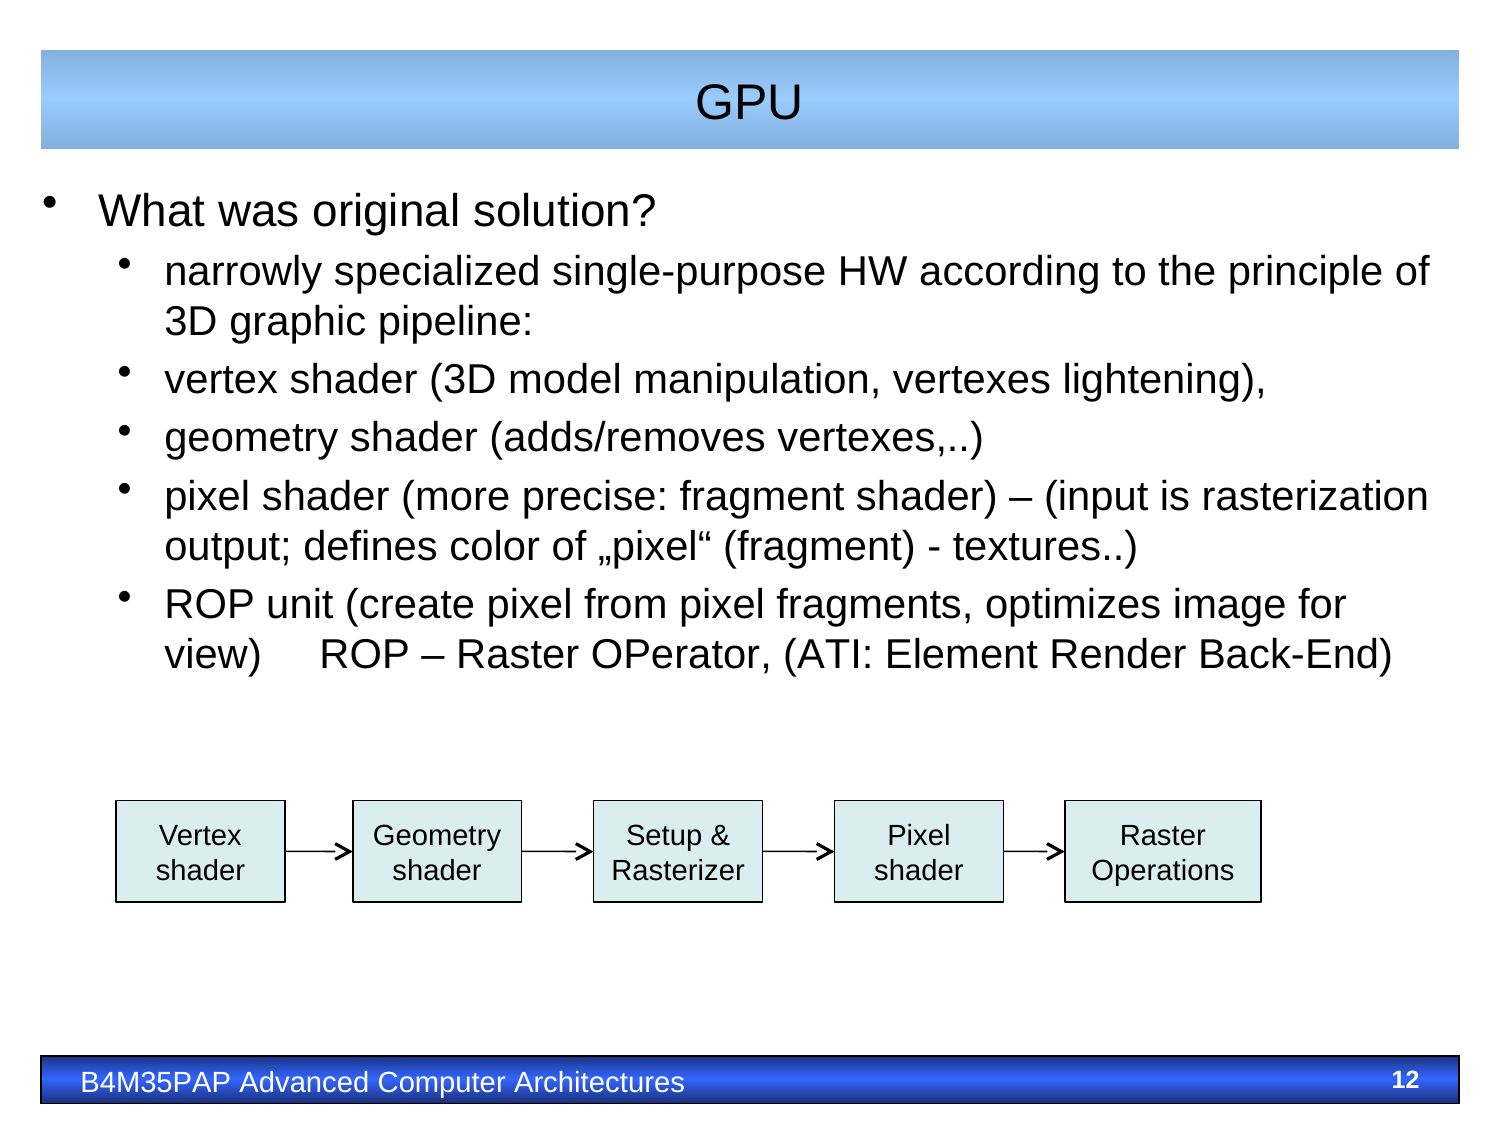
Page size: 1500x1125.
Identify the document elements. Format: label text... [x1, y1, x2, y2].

text_box Raster Operations [1064, 800, 1262, 903]
text_box Vertex shader [116, 800, 286, 903]
text_box Setup & Rasterizer [593, 800, 763, 903]
text_box Geometry shader [352, 800, 522, 903]
title GPU [41, 50, 1459, 149]
text_box Pixel shader [834, 800, 1004, 903]
list What was original solution? narrowly specialized single-purpose HW according to the principle of 3D graphic pipeline: vertex shader (3D model manipulation, vertexes lightening), geometry shader (adds/removes vertexes,..) pixel shader (more precise: fragment shader) – (input is rasterization output; defines color of „pixel“ (fragment) - textures..) ROP unit (create pixel from pixel fragments, optimizes image for view) ROP – Raster OPerator, (ATI: Element Render Back-End) [27, 172, 1459, 1000]
